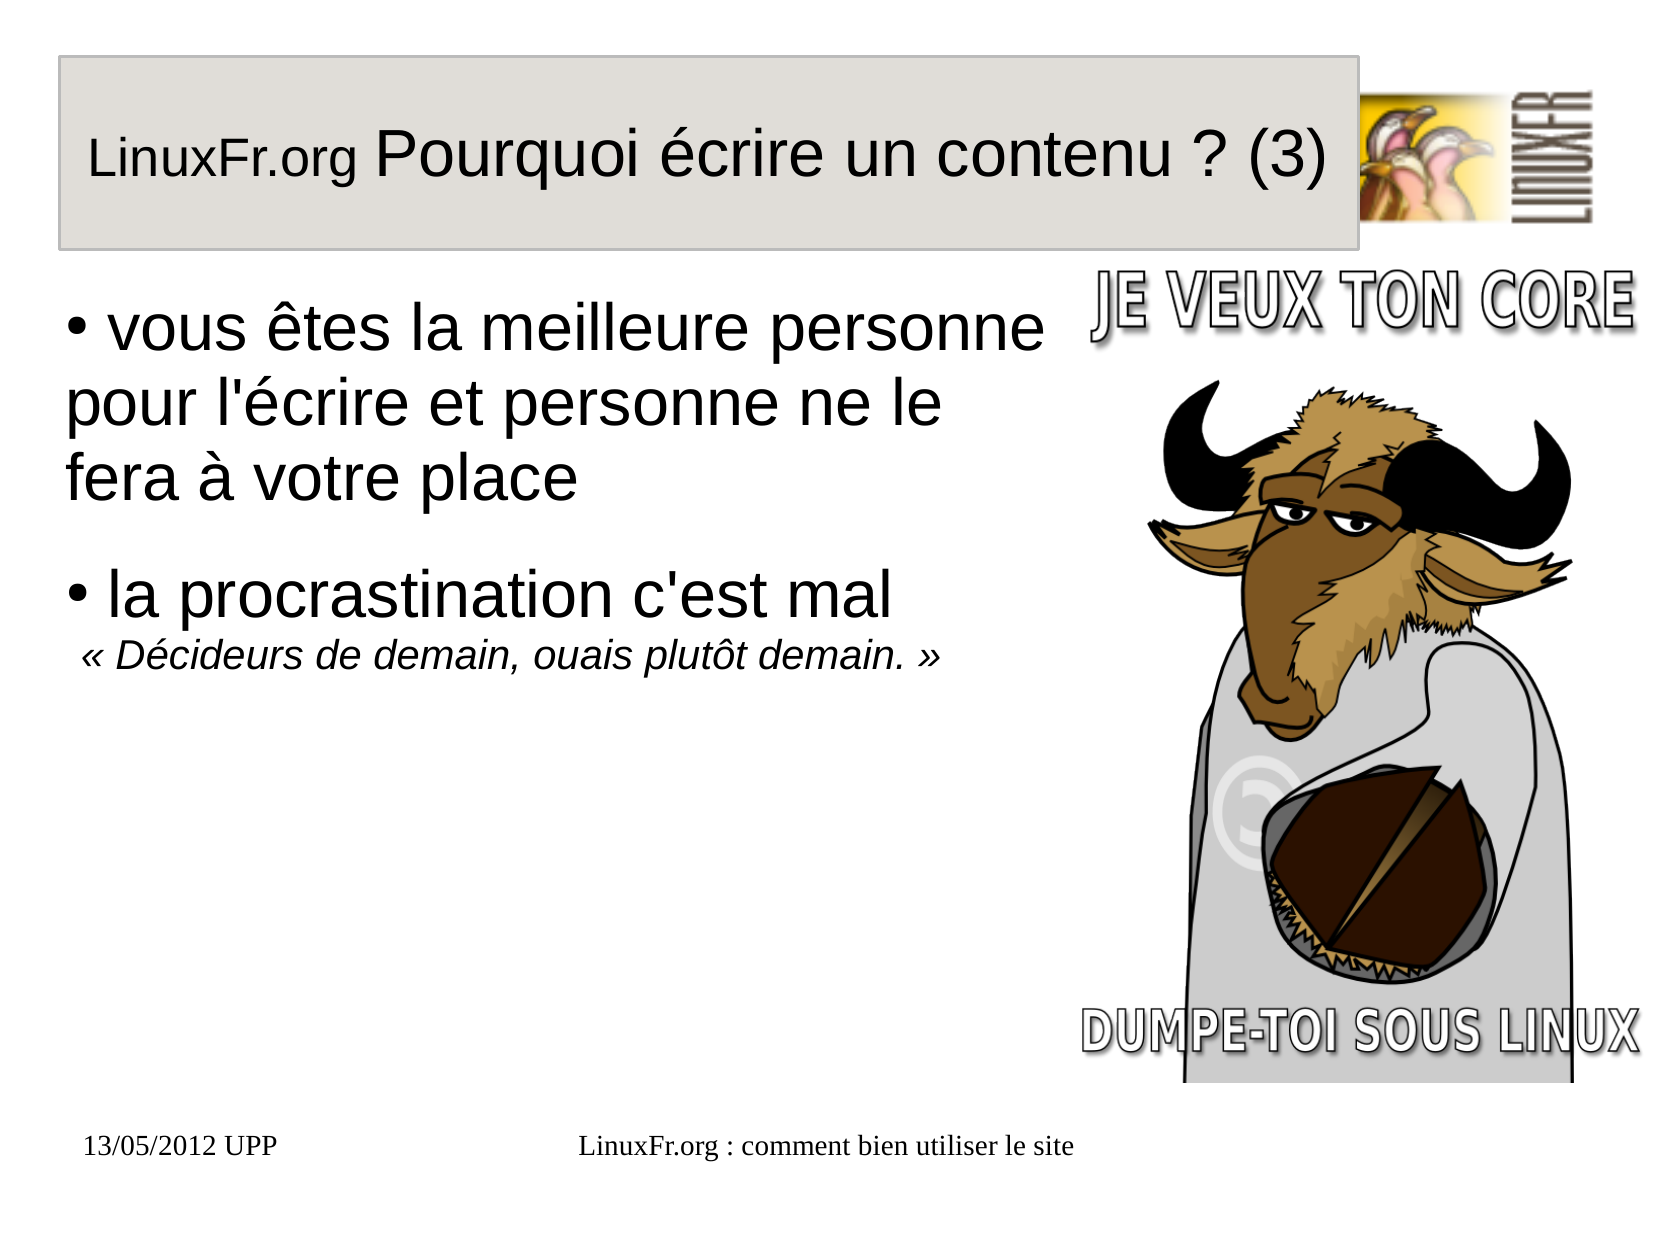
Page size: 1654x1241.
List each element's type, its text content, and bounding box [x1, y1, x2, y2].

title LinuxFr.org Pourquoi écrire un contenu ? (3) [59, 56, 1359, 250]
subtitle vous êtes la meilleure personne pour l'écrire et personne ne le fera à votre place [64, 290, 1069, 1094]
text_box la procrastination c'est mal « Décideurs de demain, ouais plutôt demain. » [51, 549, 957, 686]
picture [1074, 259, 1648, 1083]
picture [1360, 88, 1601, 229]
